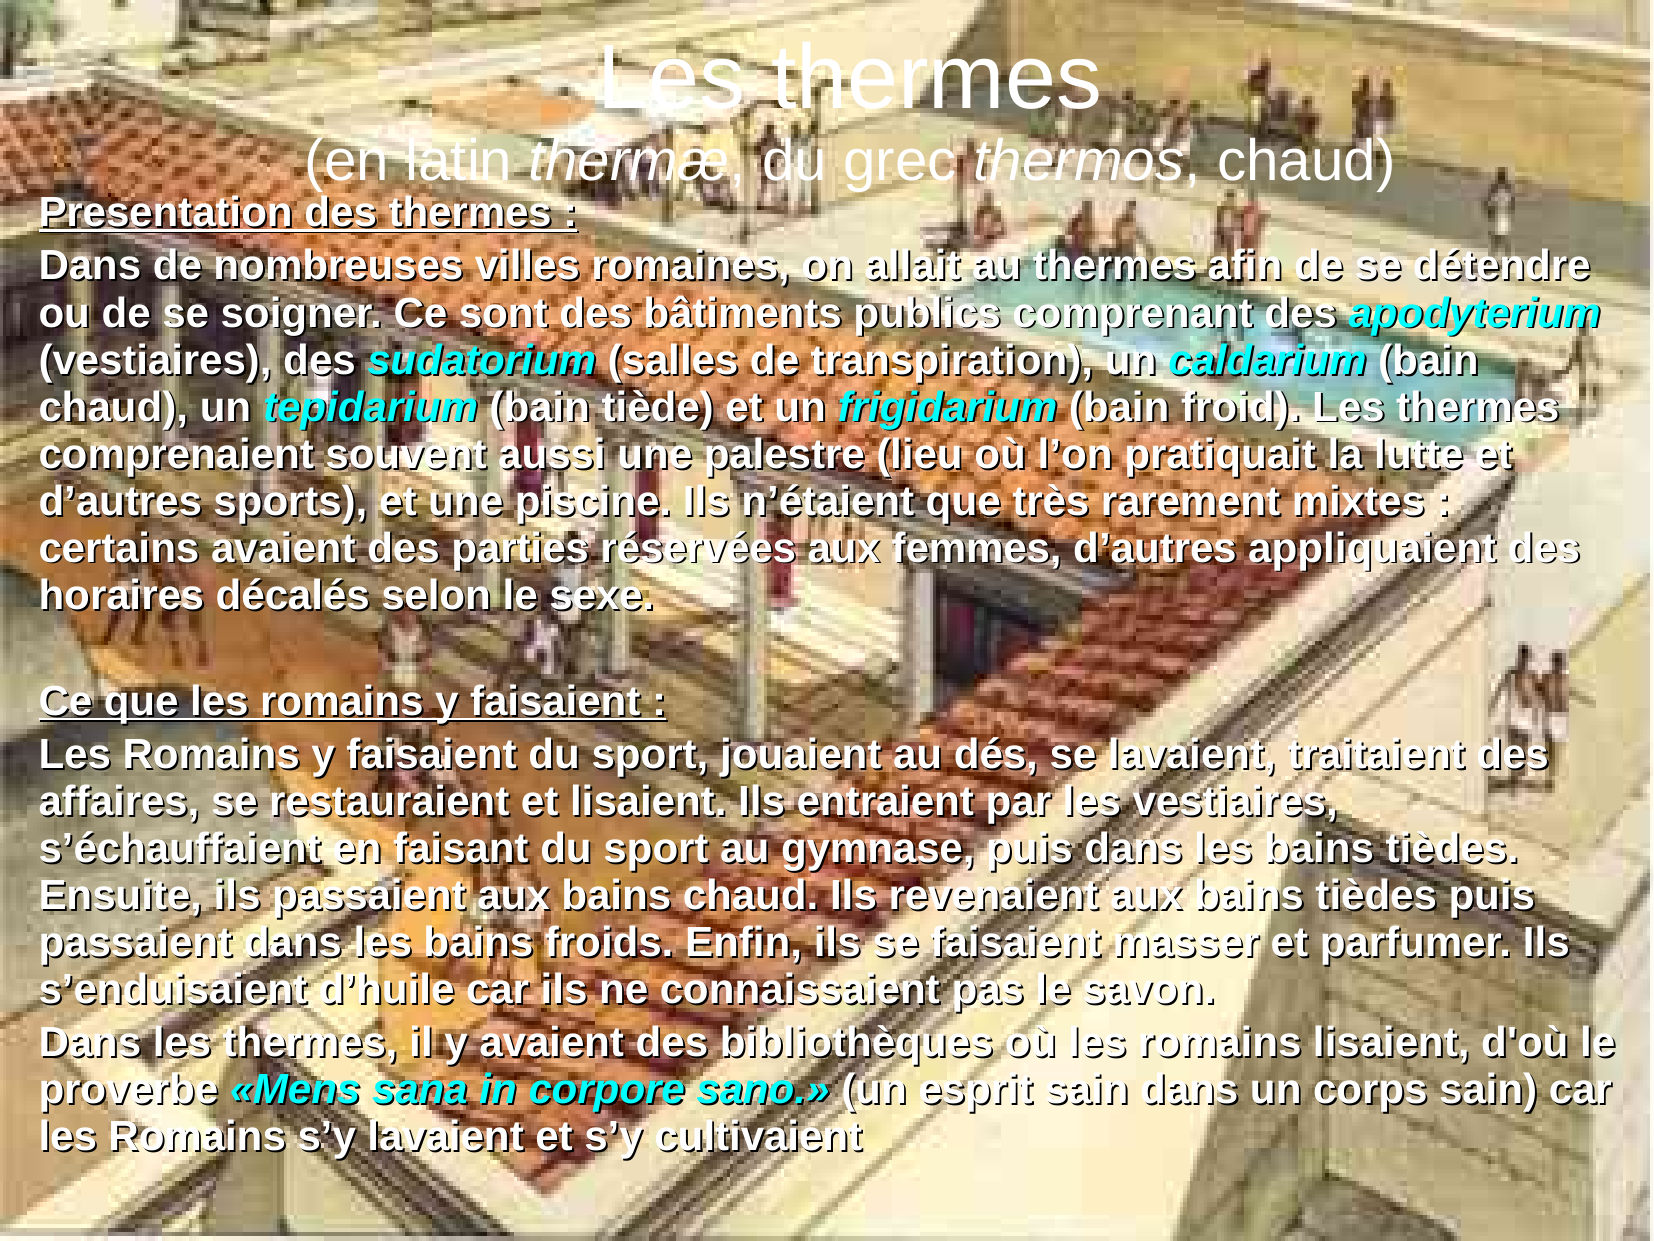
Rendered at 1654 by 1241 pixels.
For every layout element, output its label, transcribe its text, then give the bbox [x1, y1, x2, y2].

list Presentation des thermes : Dans de nombreuses villes romaines, on allait au thermes afin de se détendre ou de se soigner. Ce sont des bâtiments publics comprenant des apodyterium (vestiaires), des sudatorium (salles de transpiration), un caldarium (bain chaud), un tepidarium (bain tiède) et un frigidarium (bain froid). Les thermes comprenaient souvent aussi une palestre (lieu où l’on pratiquait la lutte et d’autres sports), et une piscine. Ils n’étaient que très rarement mixtes : certains avaient des parties réservées aux femmes, d’autres appliquaient des horaires décalés selon le sexe. Ce que les romains y faisaient : Les Romains y faisaient du sport, jouaient au dés, se lavaient, traitaient des affaires, se restauraient et lisaient. Ils entraient par les vestiaires, s’échauffaient en faisant du sport au gymnase, puis dans les bains tièdes. Ensuite, ils passaient aux bains chaud. Ils revenaient aux bains tièdes puis passaient dans les bains froids. Enfin, ils se faisaient masser et parfumer. Ils s’enduisaient d’huile car ils ne connaissaient pas le savon. Dans les thermes, il y avaient des bibliothèques où les romains lisaient, d'où le proverbe «Mens sana in corpore sano.» (un esprit sain dans un corps sain) car les Romains s’y lavaient et s’y cultivaient [23, 188, 1619, 1241]
picture [0, 0, 1654, 1241]
title Les thermes (en latin thermæ, du grec thermos, chaud) [106, 5, 1595, 188]
